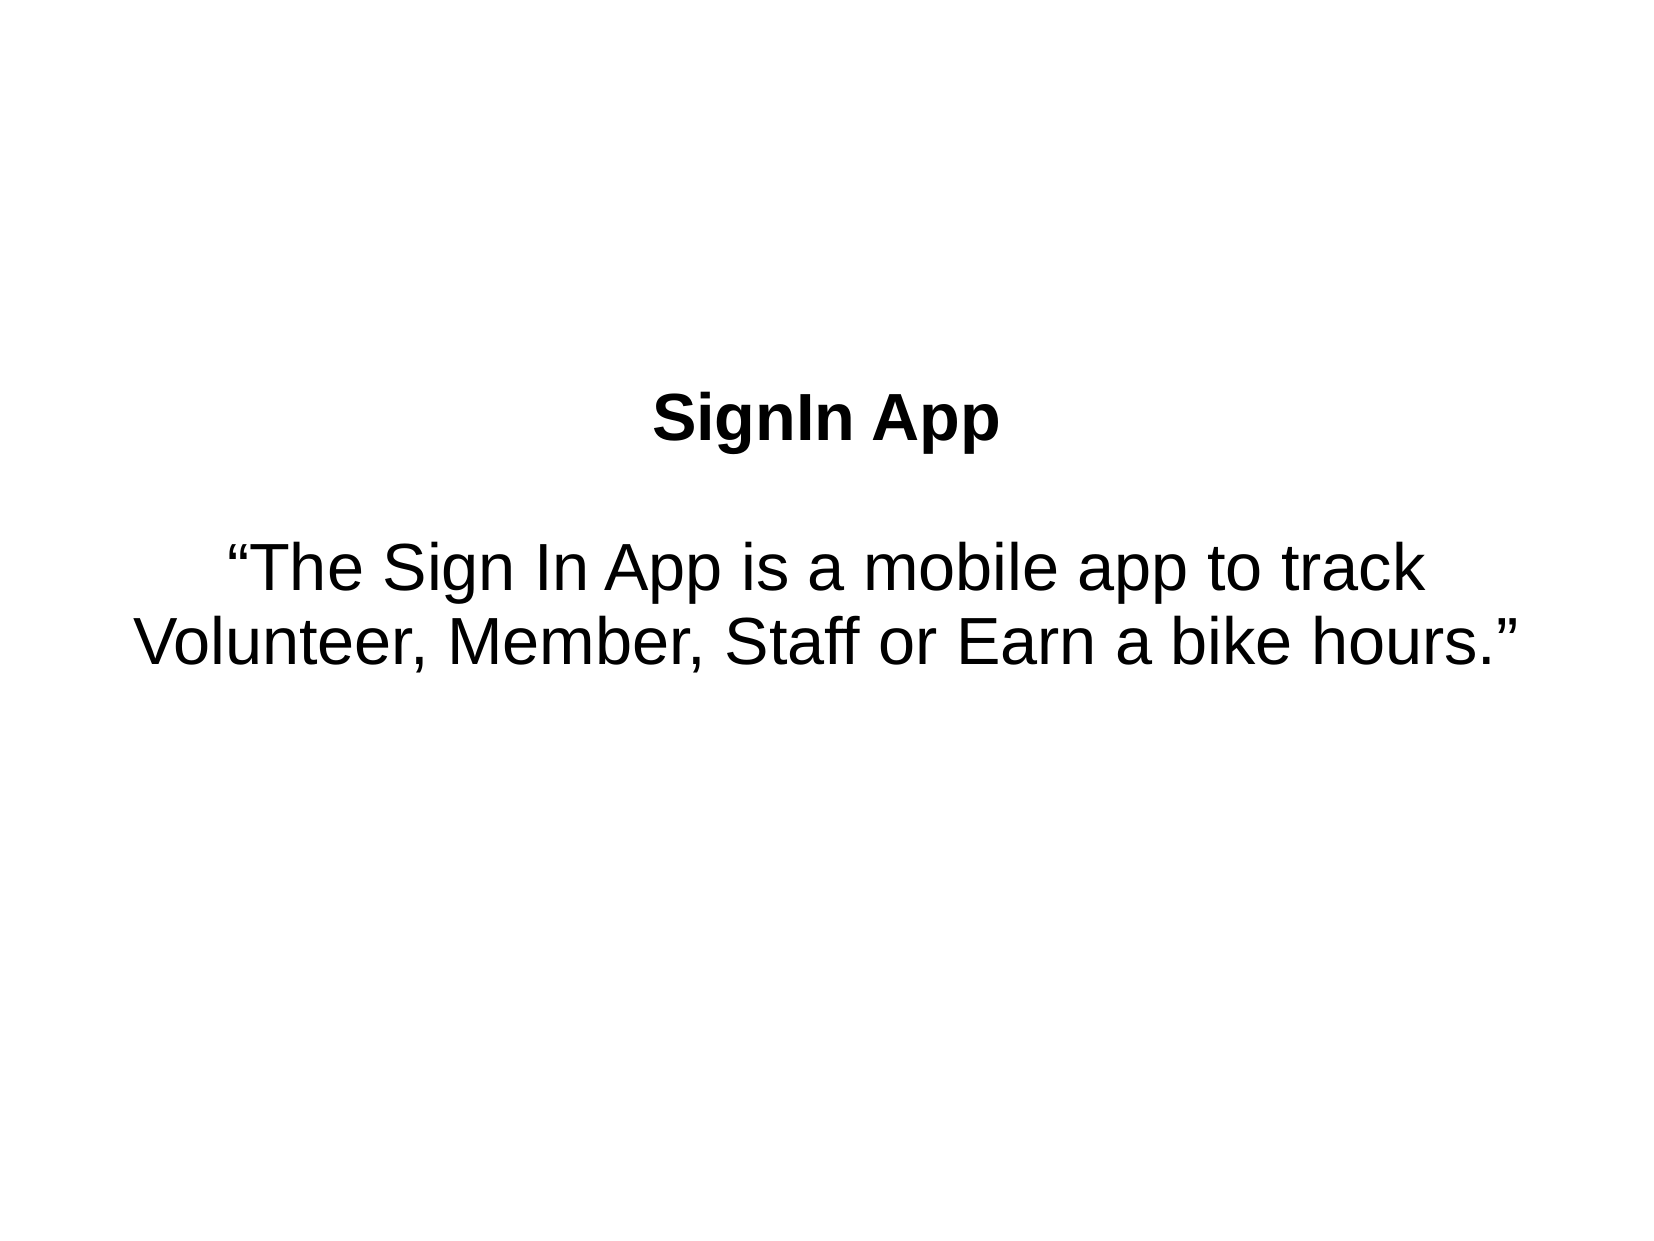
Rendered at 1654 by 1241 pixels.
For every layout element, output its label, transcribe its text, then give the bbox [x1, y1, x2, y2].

subtitle SignIn App “The Sign In App is a mobile app to track Volunteer, Member, Staff or Earn a bike hours.” [82, 49, 1571, 1010]
